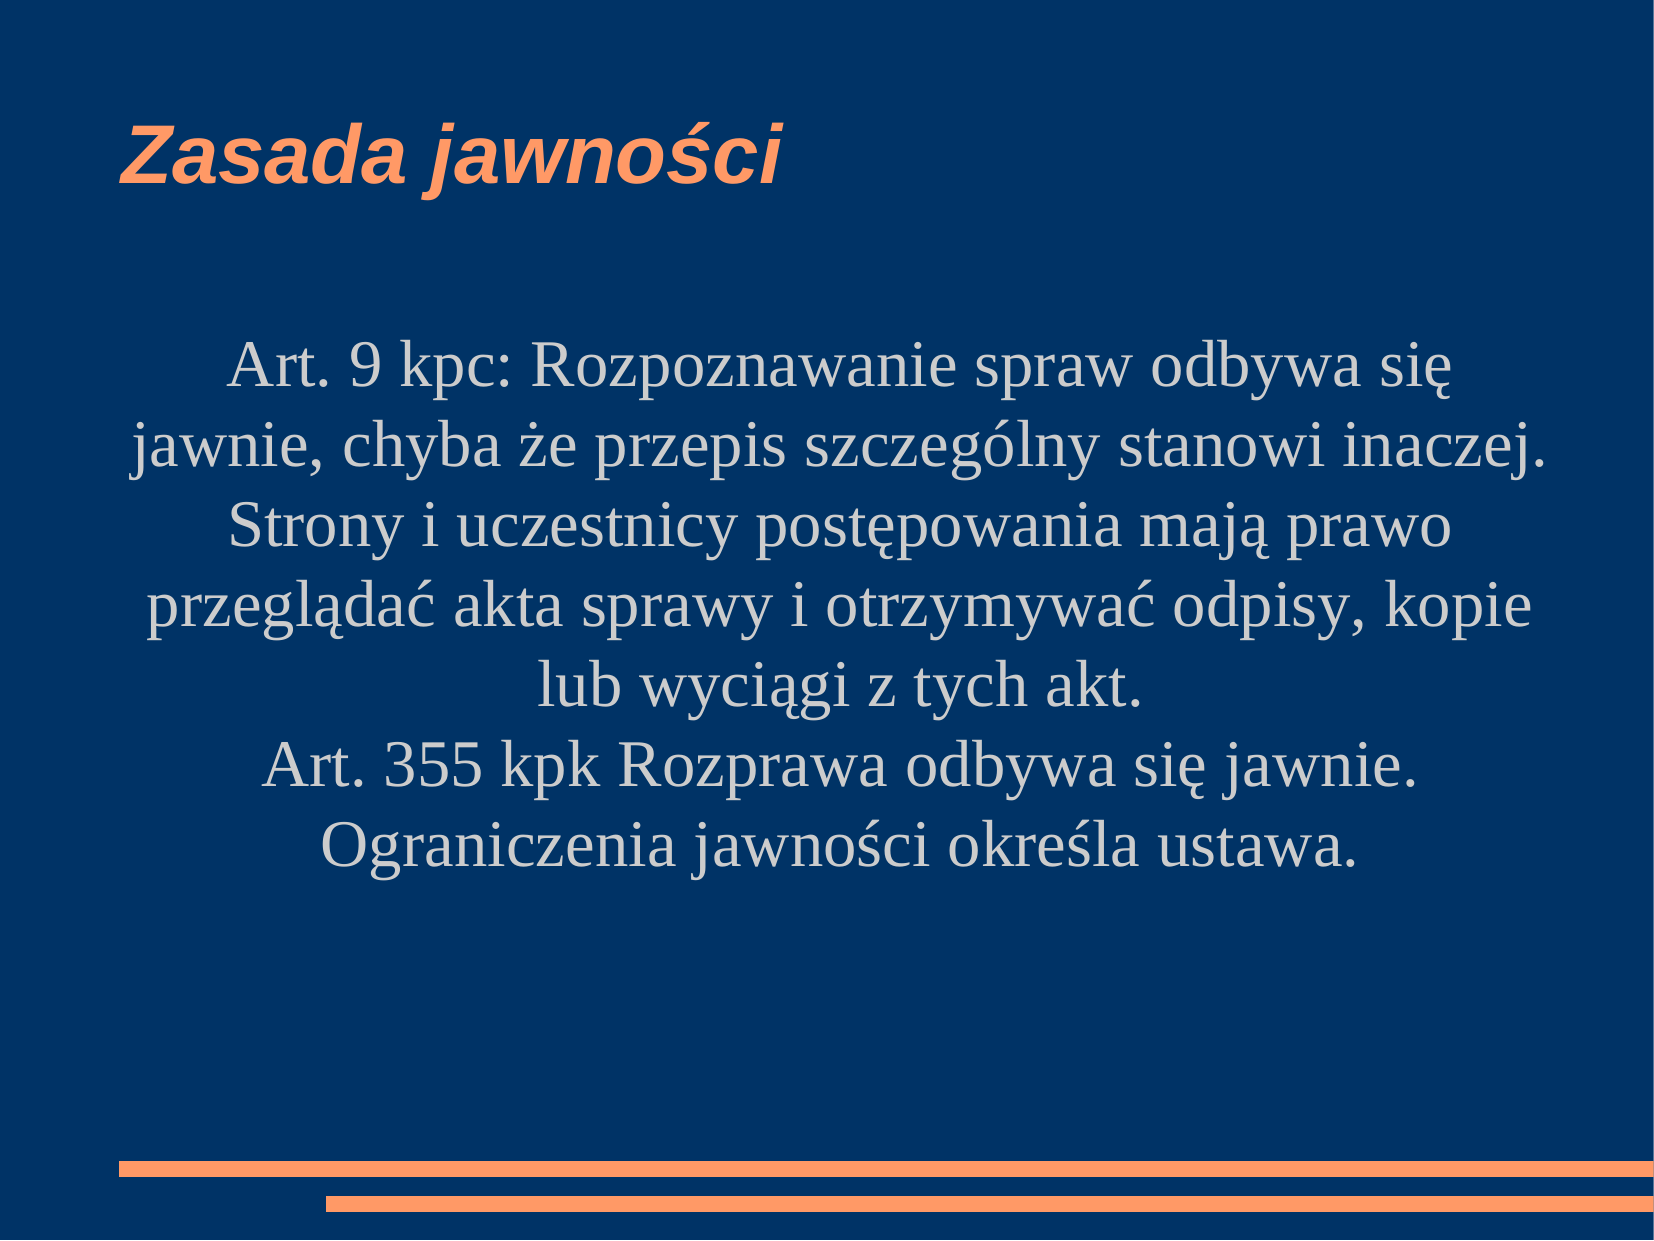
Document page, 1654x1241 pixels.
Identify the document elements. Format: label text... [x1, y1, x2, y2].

title Zasada jawności [121, 53, 1534, 247]
subtitle Art. 9 kpc: Rozpoznawanie spraw odbywa się jawnie, chyba że przepis szczególny stanowi inaczej. Strony i uczestnicy postępowania mają prawo przeglądać akta sprawy i otrzymywać odpisy, kopie lub wyciągi z tych akt. Art. 355 kpk Rozprawa odbywa się jawnie. Ograniczenia jawności określa ustawa. [121, 319, 1561, 1135]
